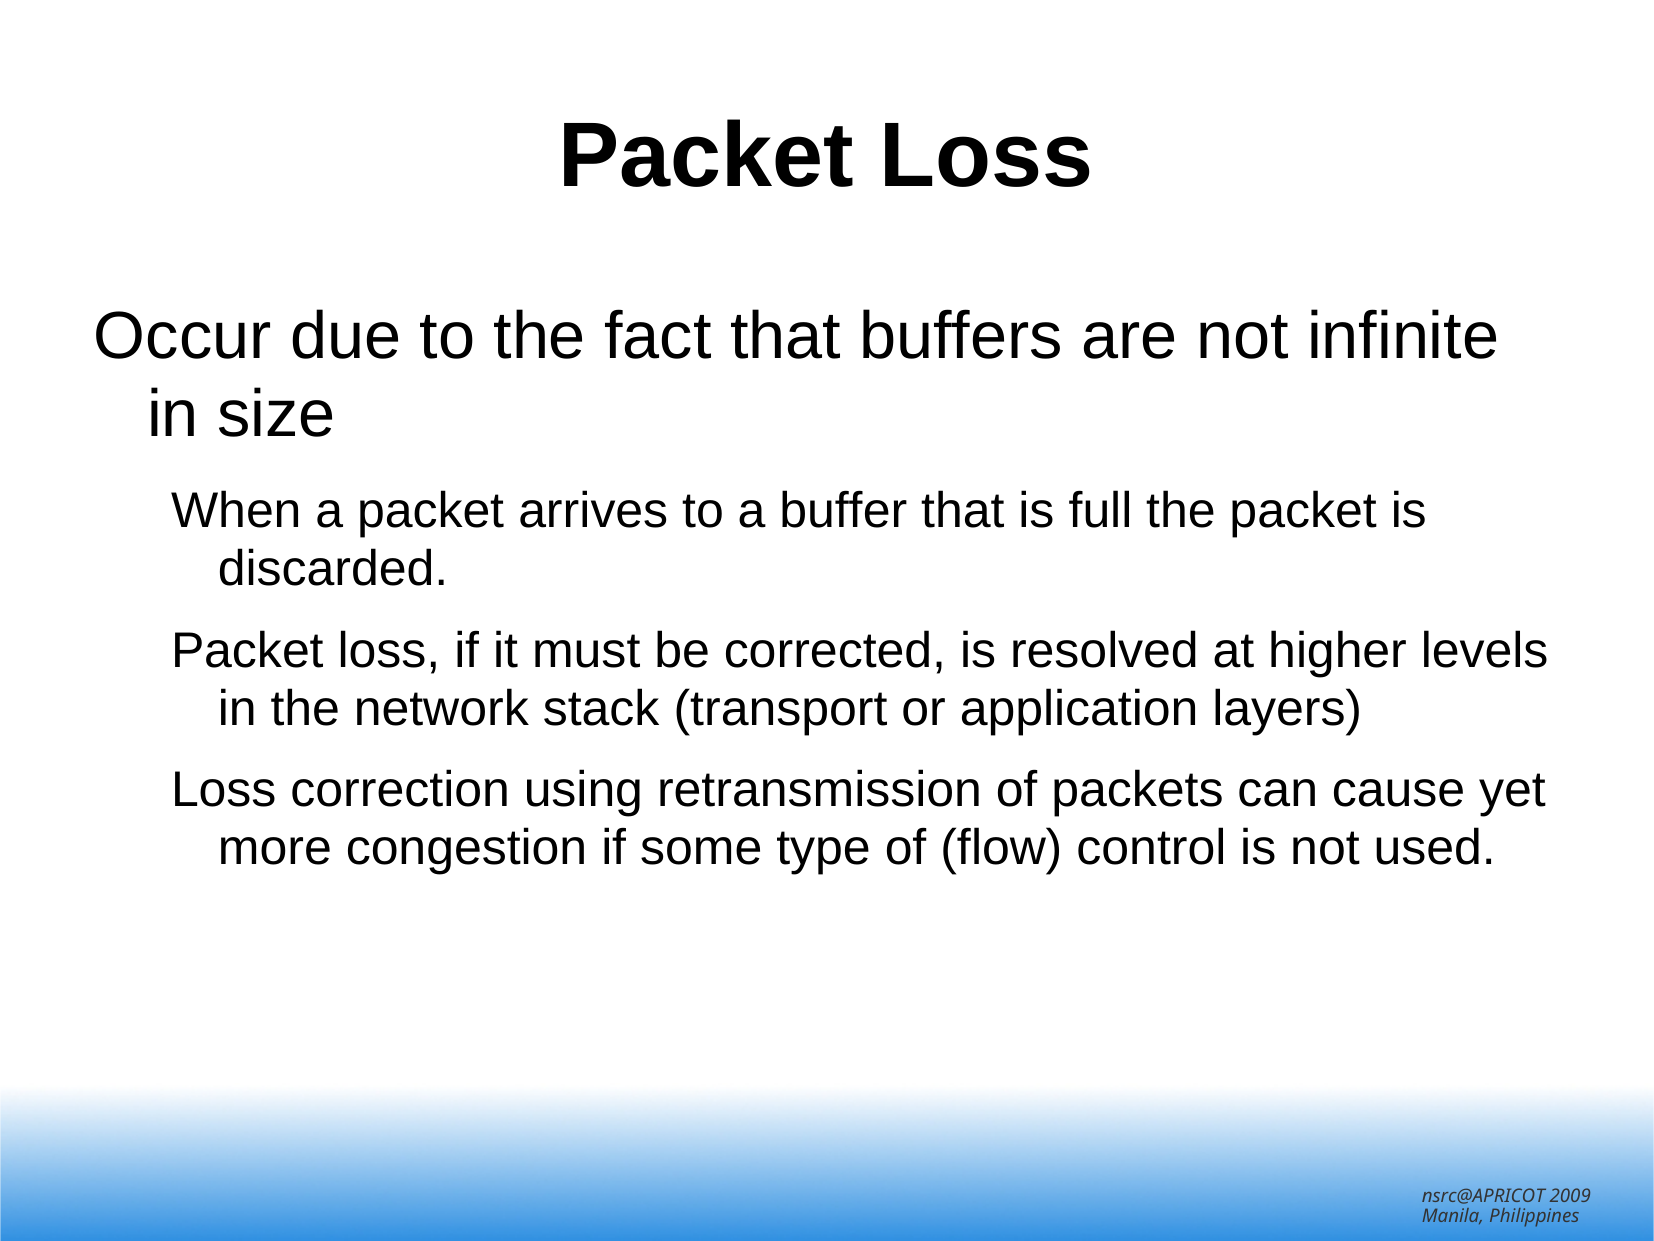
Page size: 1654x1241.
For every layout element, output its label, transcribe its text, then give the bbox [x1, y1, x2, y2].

picture [0, 1083, 1654, 1241]
list Occur due to the fact that buffers are not infinite in size When a packet arrives to a buffer that is full the packet is discarded. Packet loss, if it must be corrected, is resolved at higher levels in the network stack (transport or application layers) Loss correction using retransmission of packets can cause yet more congestion if some type of (flow) control is not used. [76, 295, 1566, 1208]
title Packet Loss [82, 49, 1571, 257]
